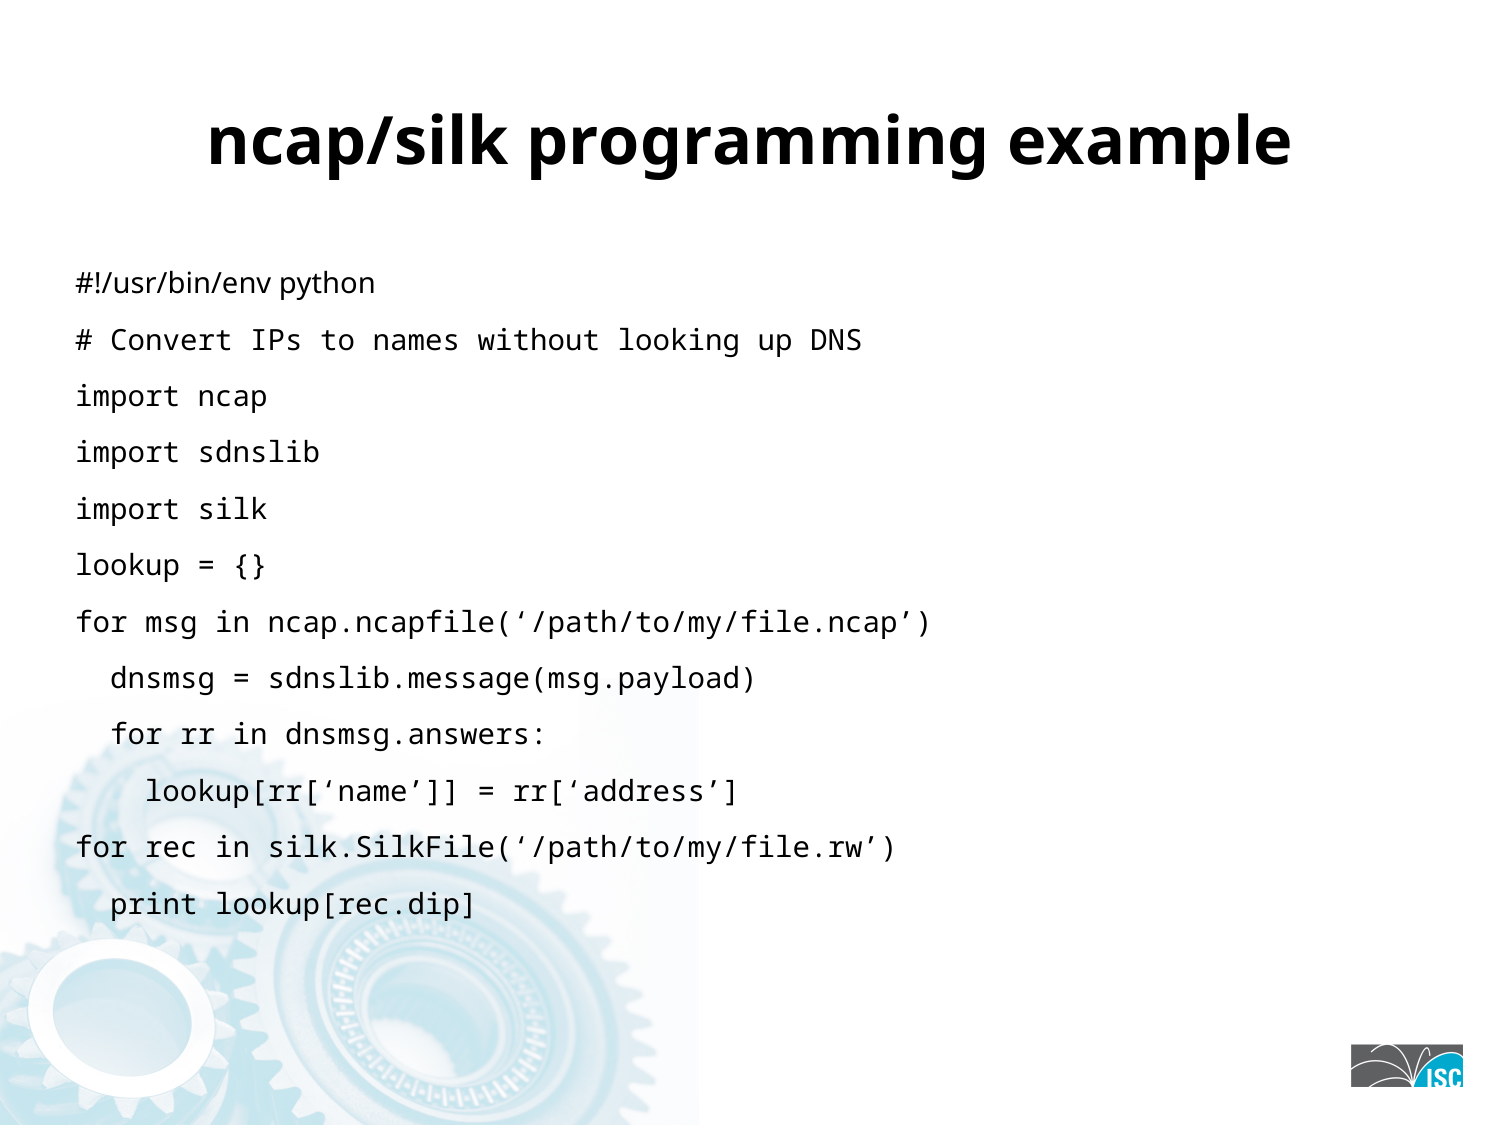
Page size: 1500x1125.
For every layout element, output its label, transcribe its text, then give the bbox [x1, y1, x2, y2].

list #!/usr/bin/env python # Convert IPs to names without looking up DNS import ncap import sdnslib import silk lookup = {} for msg in ncap.ncapfile(‘/path/to/my/file.ncap’) dnsmsg = sdnslib.message(msg.payload) for rr in dnsmsg.answers: lookup[rr[‘name’]] = rr[‘address’] for rec in silk.SilkFile(‘/path/to/my/file.rw’) print lookup[rec.dip] [75, 262, 1426, 991]
picture [0, 0, 1500, 1125]
title ncap/silk programming example [75, 38, 1426, 240]
